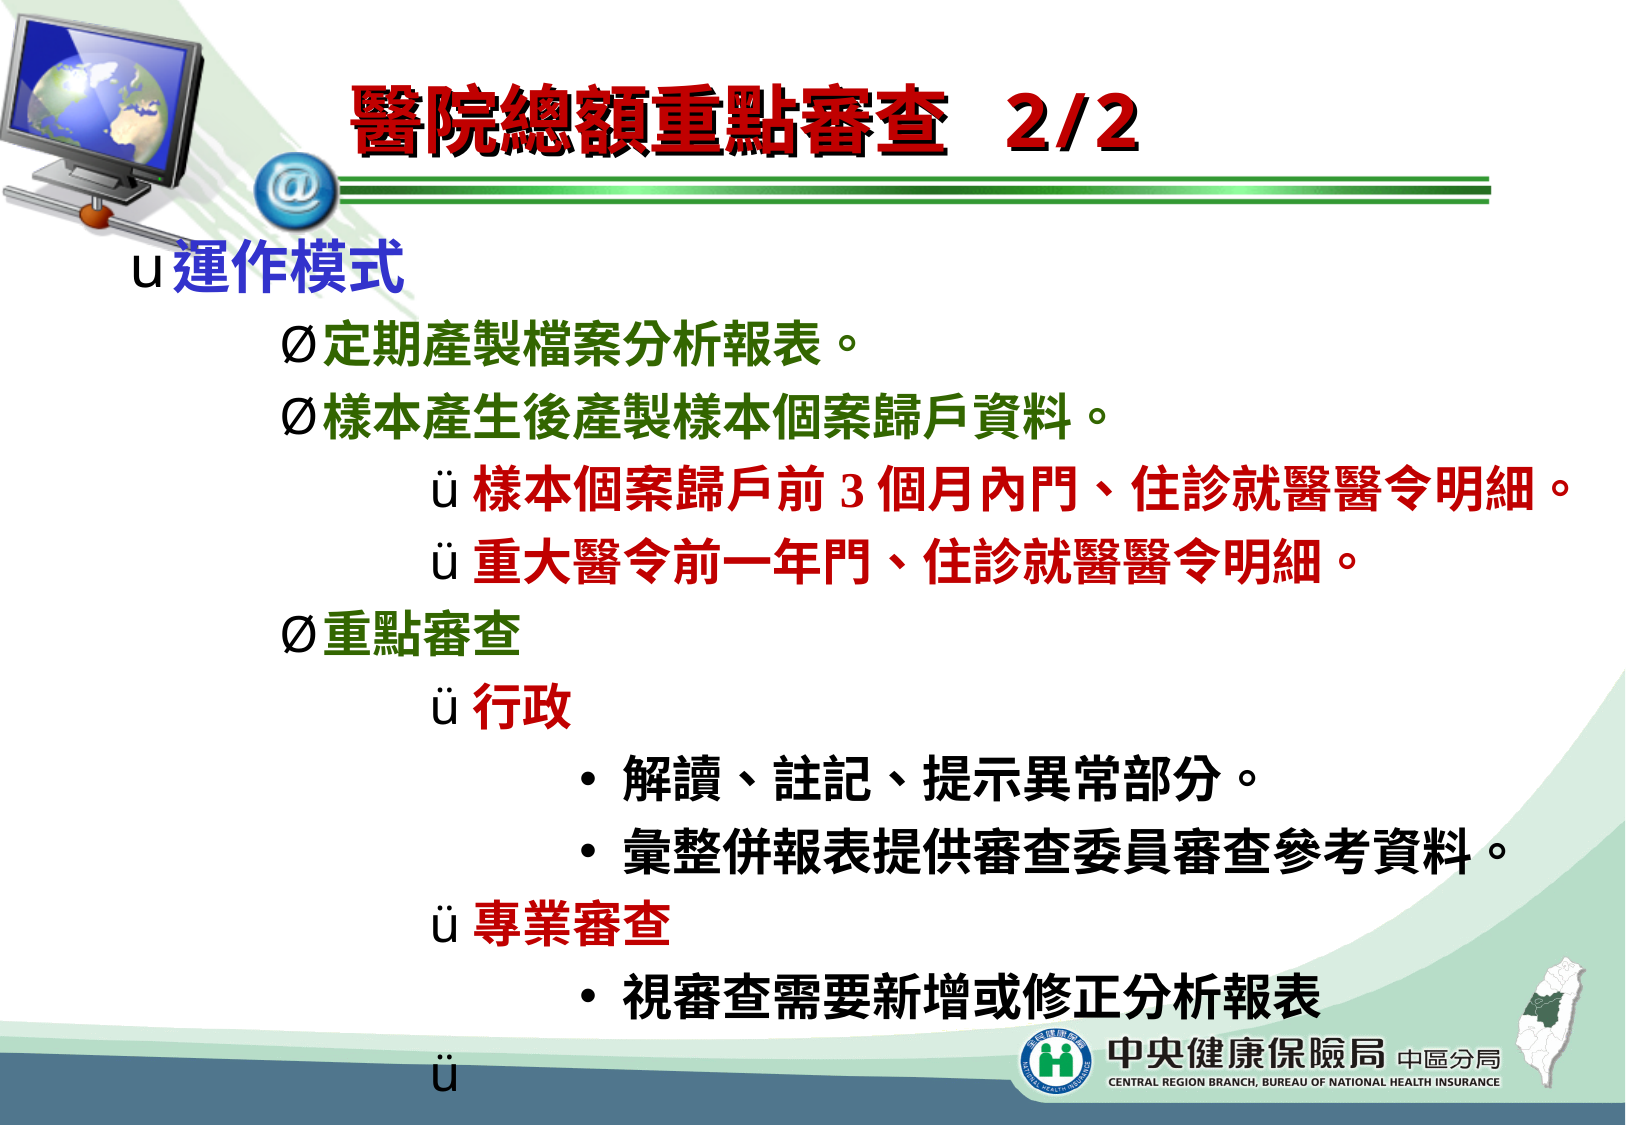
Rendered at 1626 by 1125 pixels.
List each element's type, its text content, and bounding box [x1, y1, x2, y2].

text_box 運作模式 定期產製檔案分析報表。 樣本產生後產製樣本個案歸戶資料。 樣本個案歸戶前3個月內門、住診就醫醫令明細。 重大醫令前一年門、住診就醫醫令明細。 重點審查 行政 解讀、註記、提示異常部分。 彙整併報表提供審查委員審查參考資料。 專業審查 視審查需要新增或修正分析報表 [27, 222, 1551, 1032]
text_box 醫院總額重點審查 2/2 [333, 23, 1540, 211]
